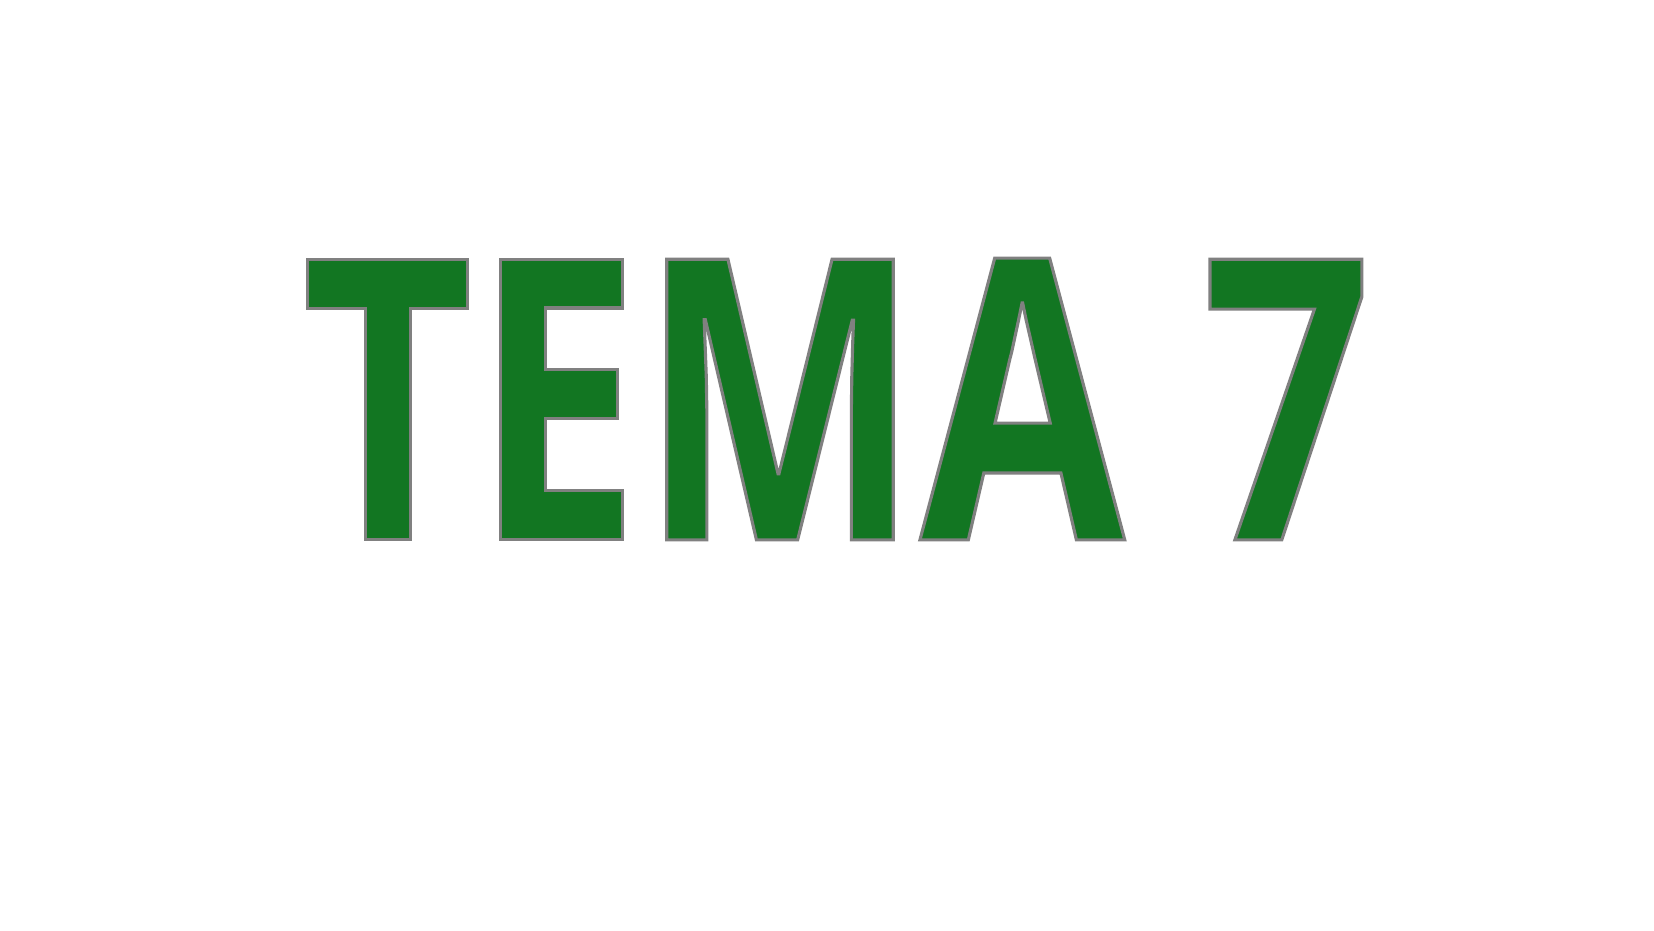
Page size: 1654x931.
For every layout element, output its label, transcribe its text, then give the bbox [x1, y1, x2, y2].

text_box TEMA 7 [307, 259, 468, 540]
text_box TEMA 7 [500, 259, 623, 540]
text_box TEMA 7 [919, 258, 1125, 540]
text_box TEMA 7 [1209, 259, 1362, 540]
text_box TEMA 7 [666, 259, 894, 540]
